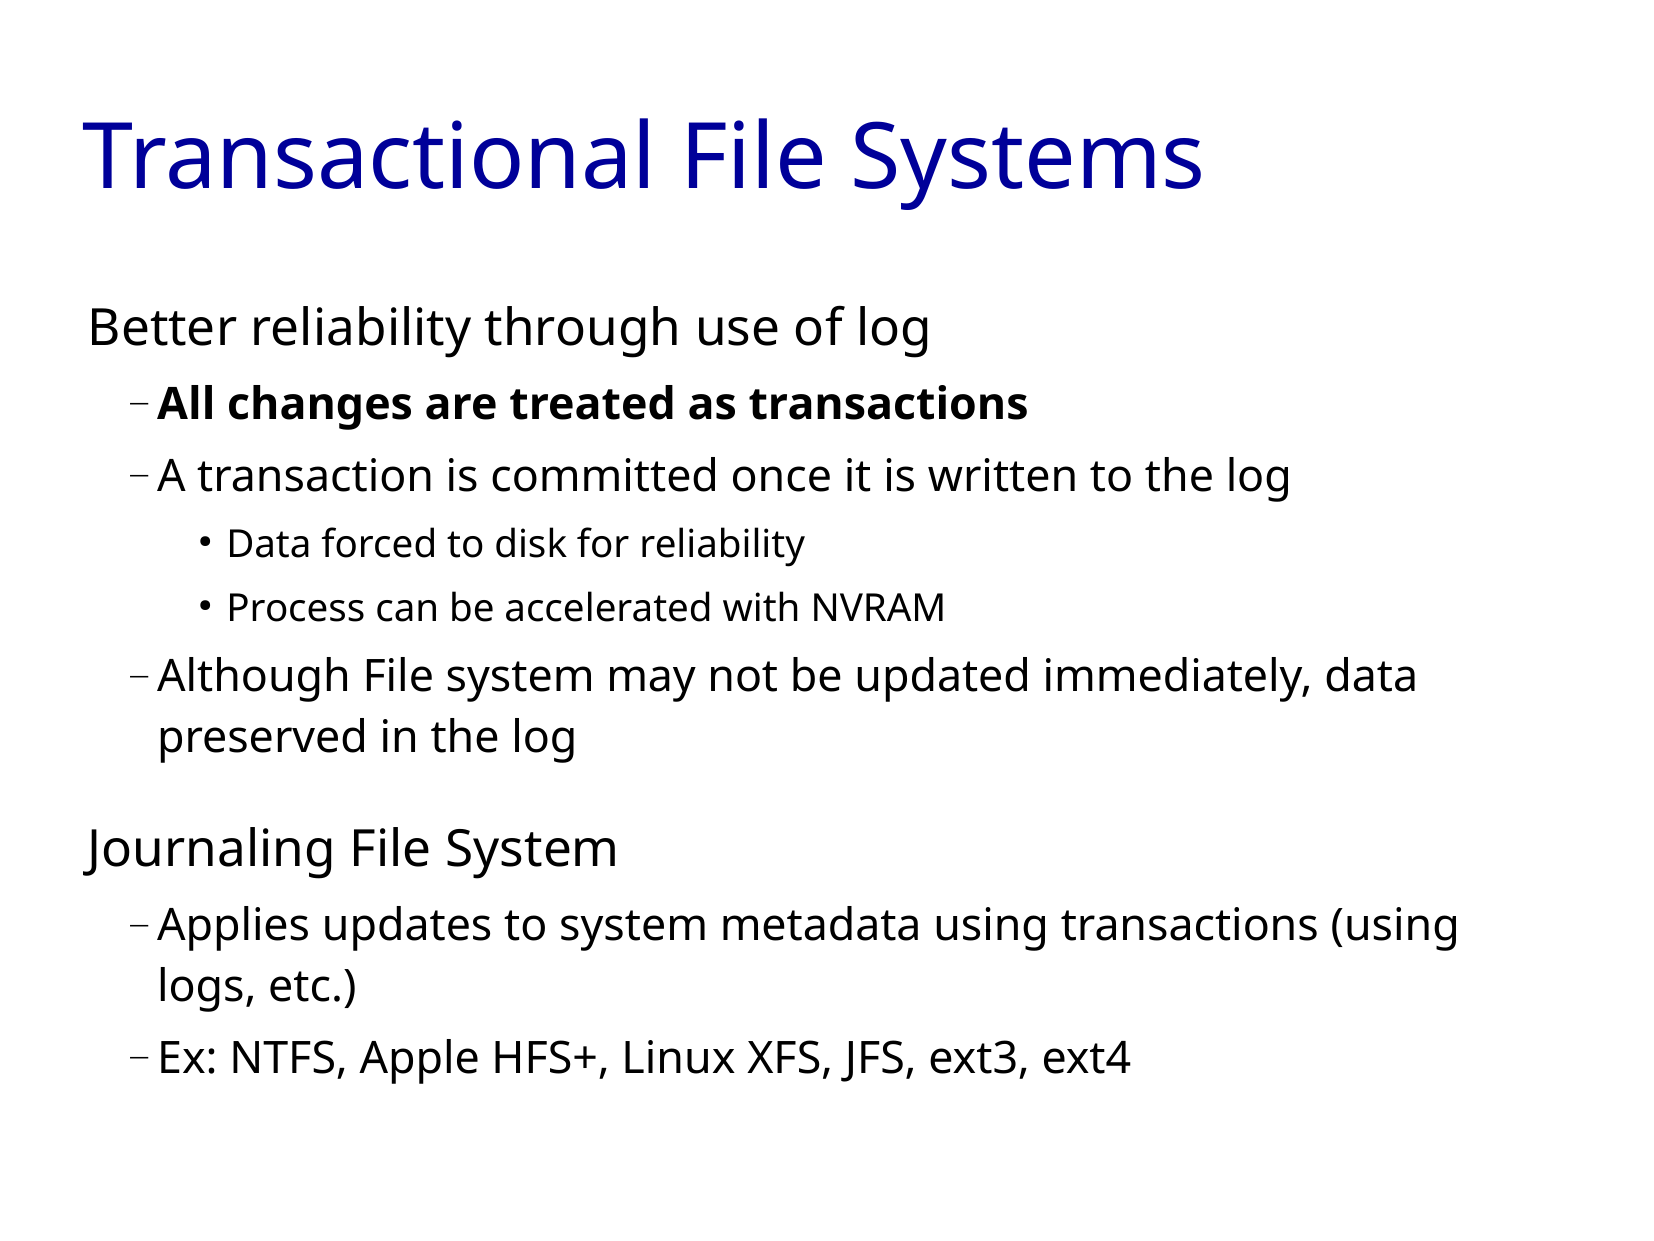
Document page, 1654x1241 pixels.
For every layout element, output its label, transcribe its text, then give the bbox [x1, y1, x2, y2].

title Transactional File Systems [82, 49, 1571, 257]
list Better reliability through use of log All changes are treated as transactions A transaction is committed once it is written to the log Data forced to disk for reliability Process can be accelerated with NVRAM Although File system may not be updated immediately, data preserved in the log Journaling File System Applies updates to system metadata using transactions (using logs, etc.) Ex: NTFS, Apple HFS+, Linux XFS, JFS, ext3, ext4 [60, 290, 1571, 1096]
